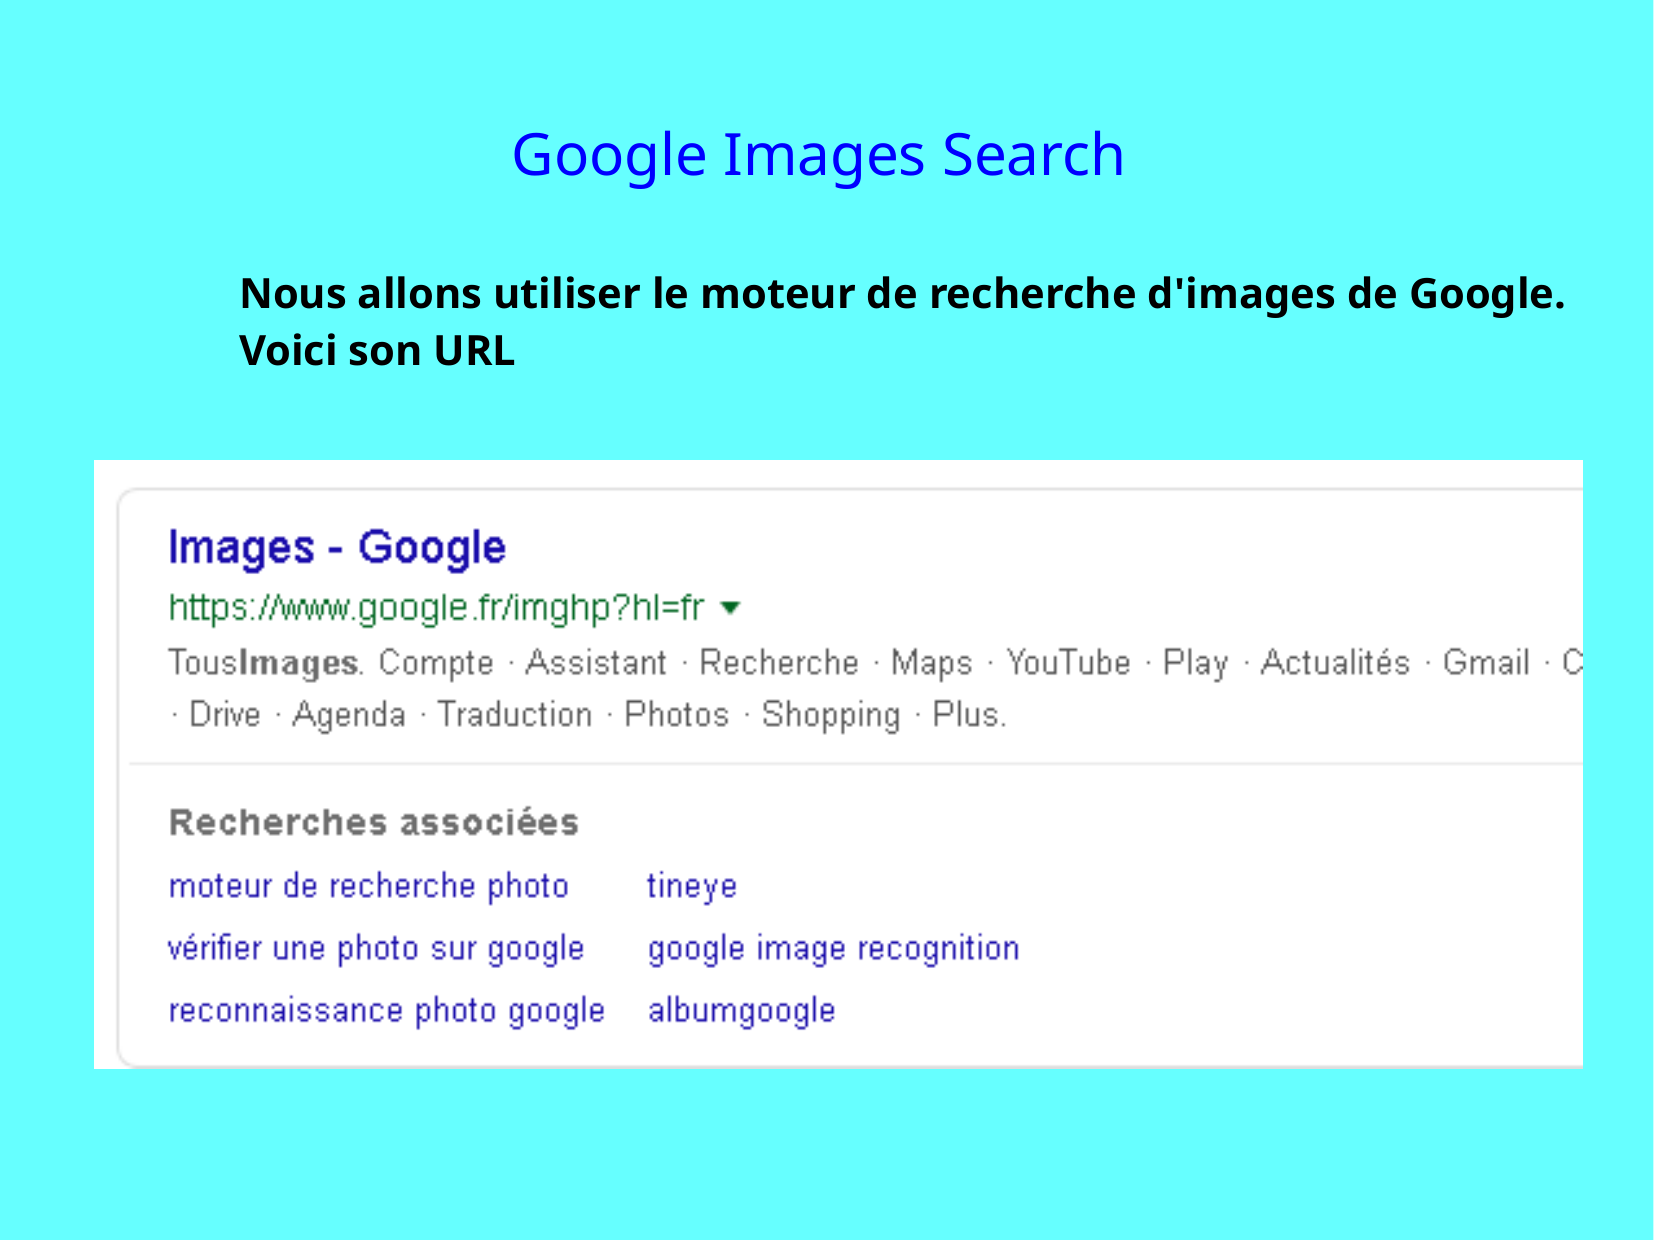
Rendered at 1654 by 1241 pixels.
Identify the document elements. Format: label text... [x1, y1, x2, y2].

title Google Images Search [82, 49, 1571, 257]
picture [94, 460, 1583, 1069]
text_box Nous allons utiliser le moteur de recherche d'images de Google. Voici son URL [224, 256, 1576, 446]
